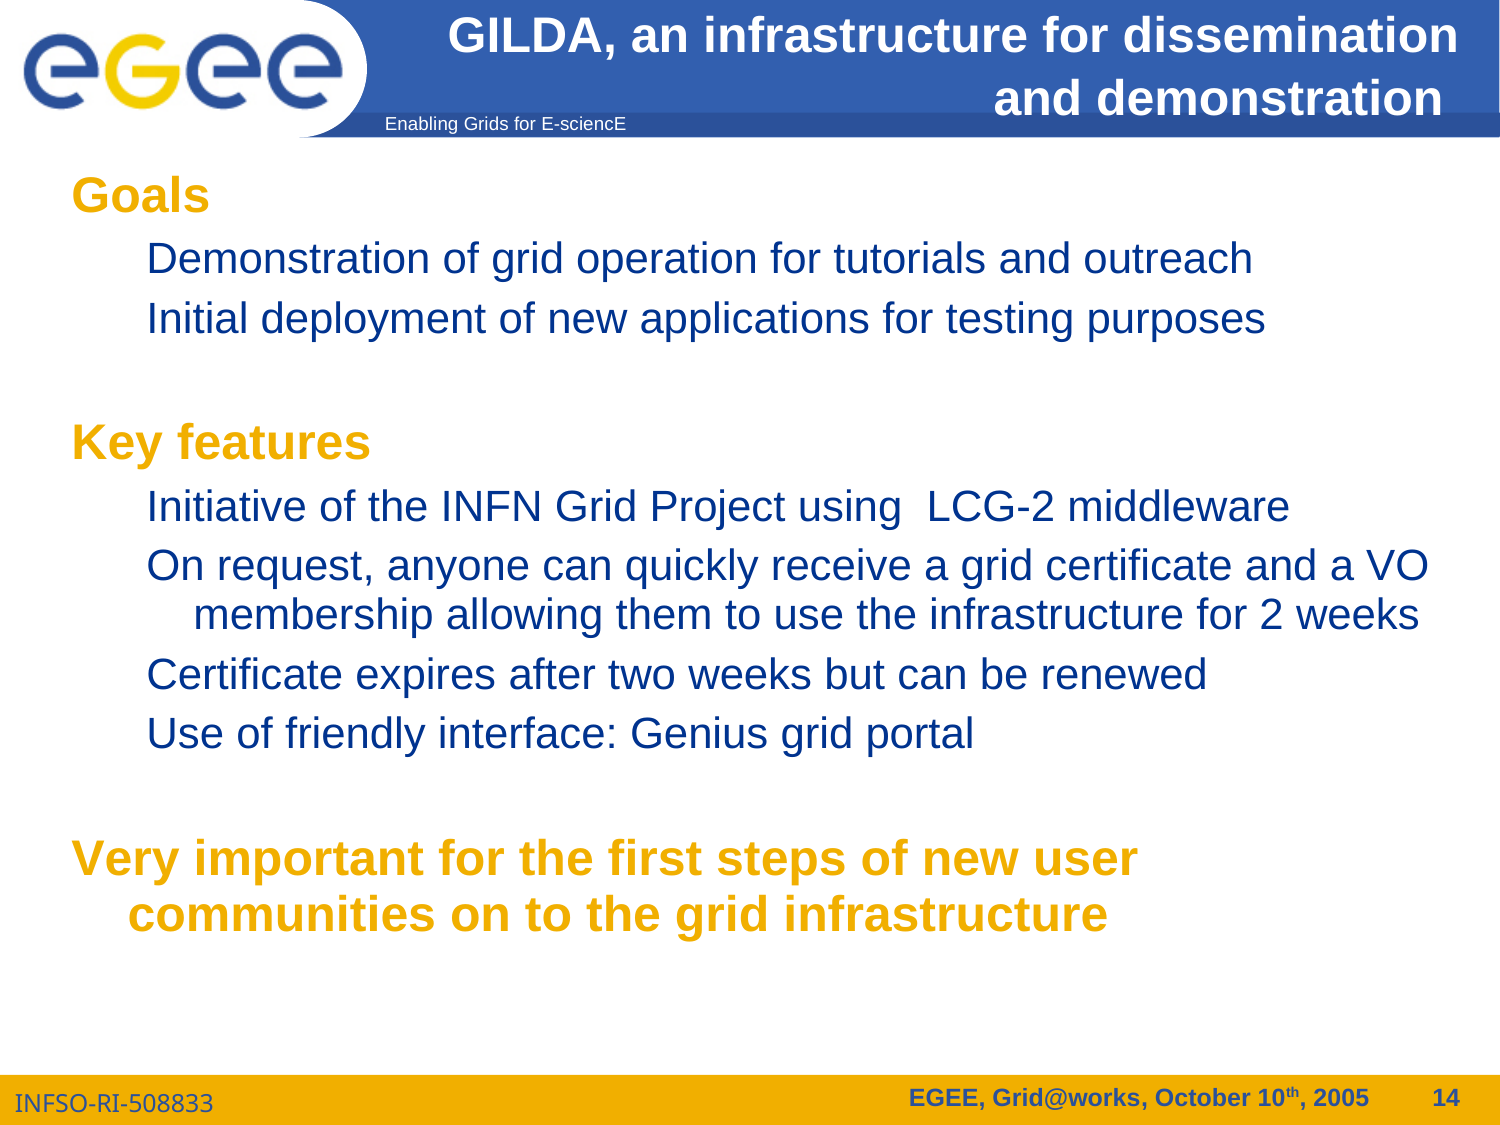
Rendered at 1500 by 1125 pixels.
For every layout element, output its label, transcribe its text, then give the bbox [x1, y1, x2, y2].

title GILDA, an infrastructure for dissemination and demonstration [369, 0, 1475, 137]
list Goals Demonstration of grid operation for tutorials and outreach Initial deployment of new applications for testing purposes Key features Initiative of the INFN Grid Project using LCG-2 middleware On request, anyone can quickly receive a grid certificate and a VO membership allowing them to use the infrastructure for 2 weeks Certificate expires after two weeks but can be renewed Use of friendly interface: Genius grid portal Very important for the first steps of new user communities on to the grid infrastructure [56, 159, 1466, 1051]
picture [18, 30, 349, 112]
